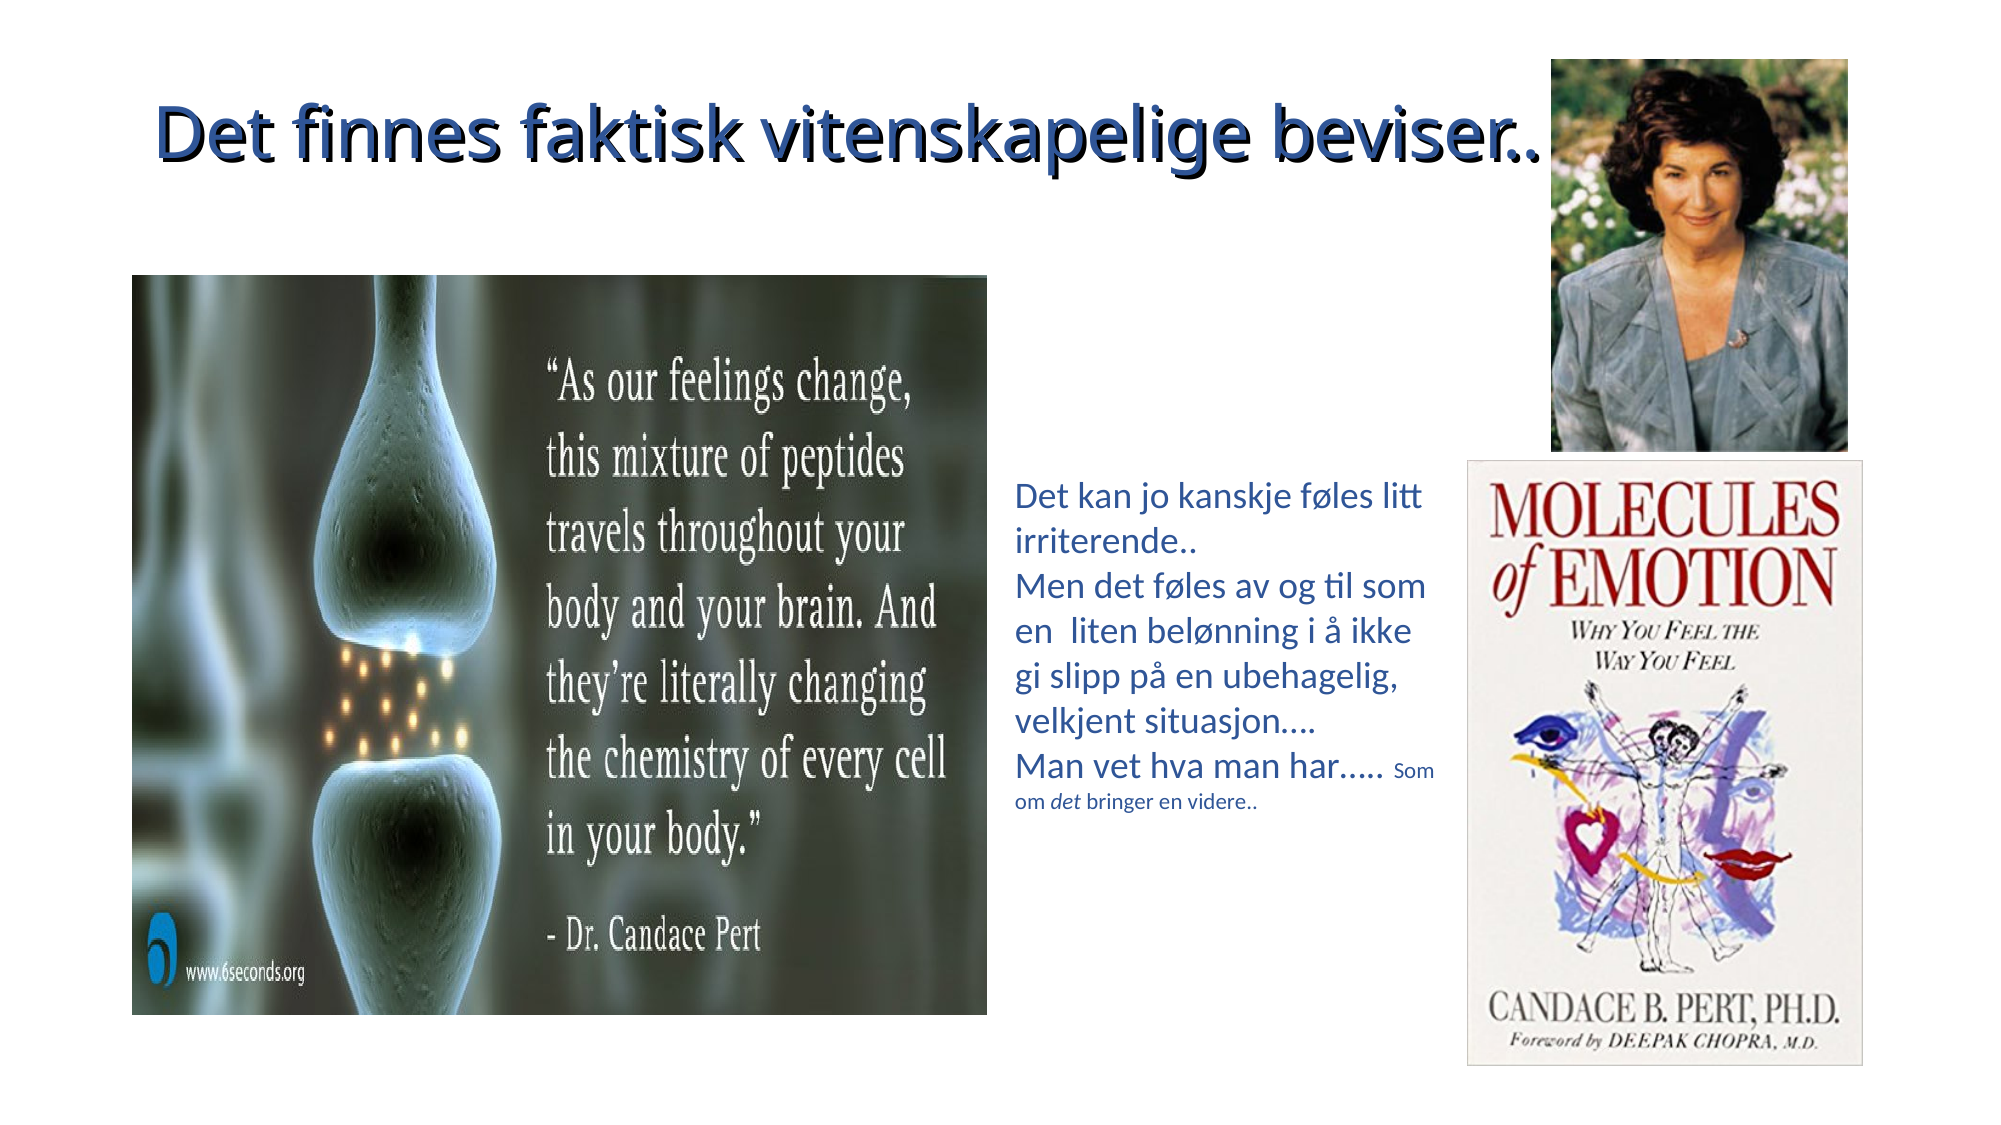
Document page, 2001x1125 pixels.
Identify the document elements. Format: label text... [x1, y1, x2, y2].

text_box Det kan jo kanskje føles litt irriterende.. Men det føles av og til som en liten belønning i å ikke gi slipp på en ubehagelig, velkjent situasjon…. Man vet hva man har….. Som om det bringer en videre.. [1000, 464, 1453, 822]
title Det finnes faktisk vitenskapelige beviser.. [137, 59, 1551, 212]
picture [1551, 59, 1848, 452]
picture [132, 275, 987, 1015]
picture [1467, 460, 1863, 1066]
